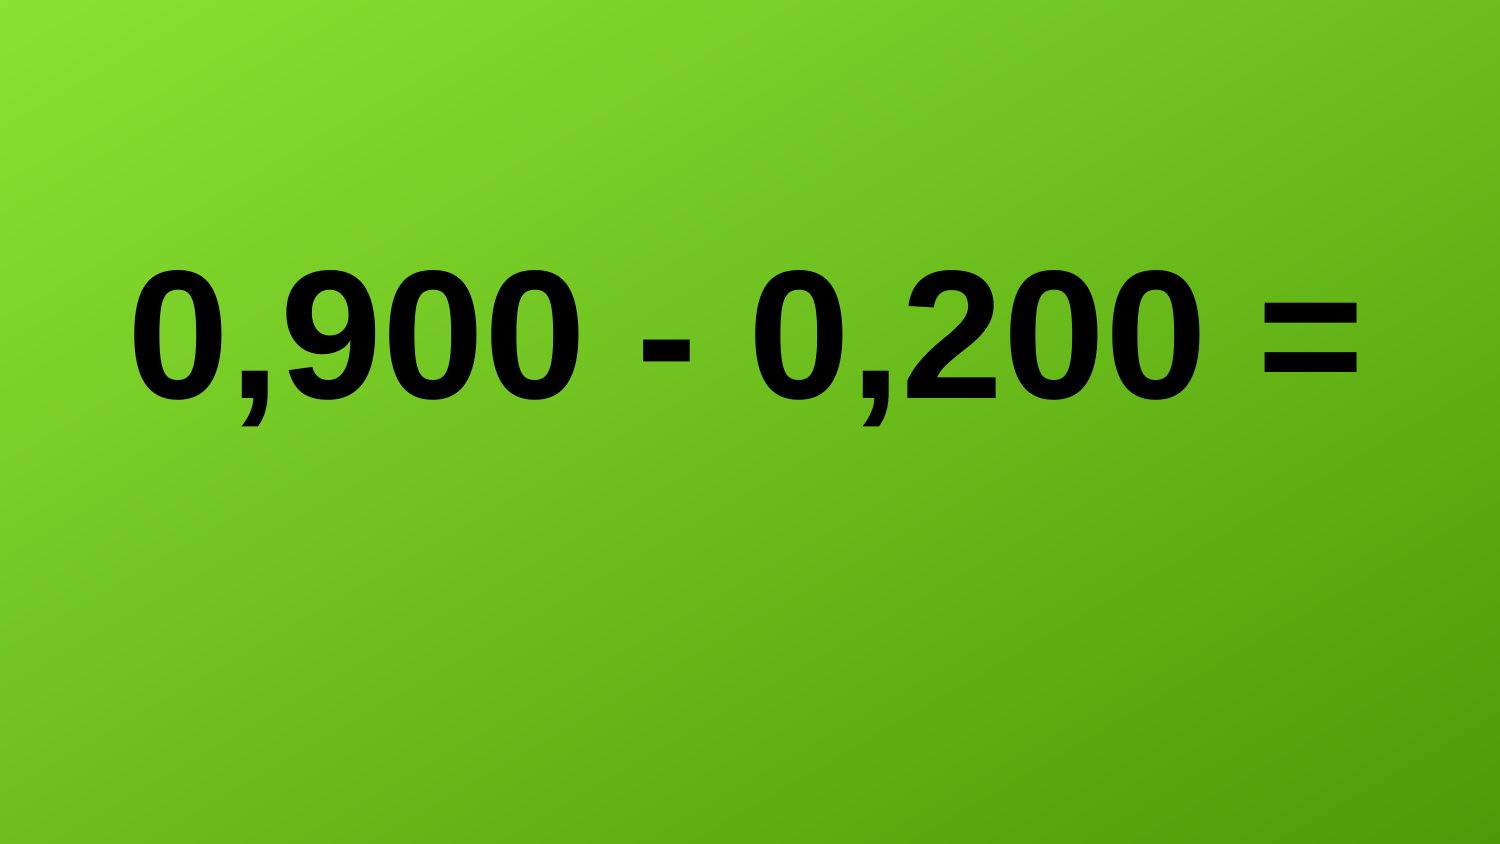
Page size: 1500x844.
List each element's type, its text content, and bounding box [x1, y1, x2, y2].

title 0,900 - 0,200 = [112, 259, 1388, 450]
